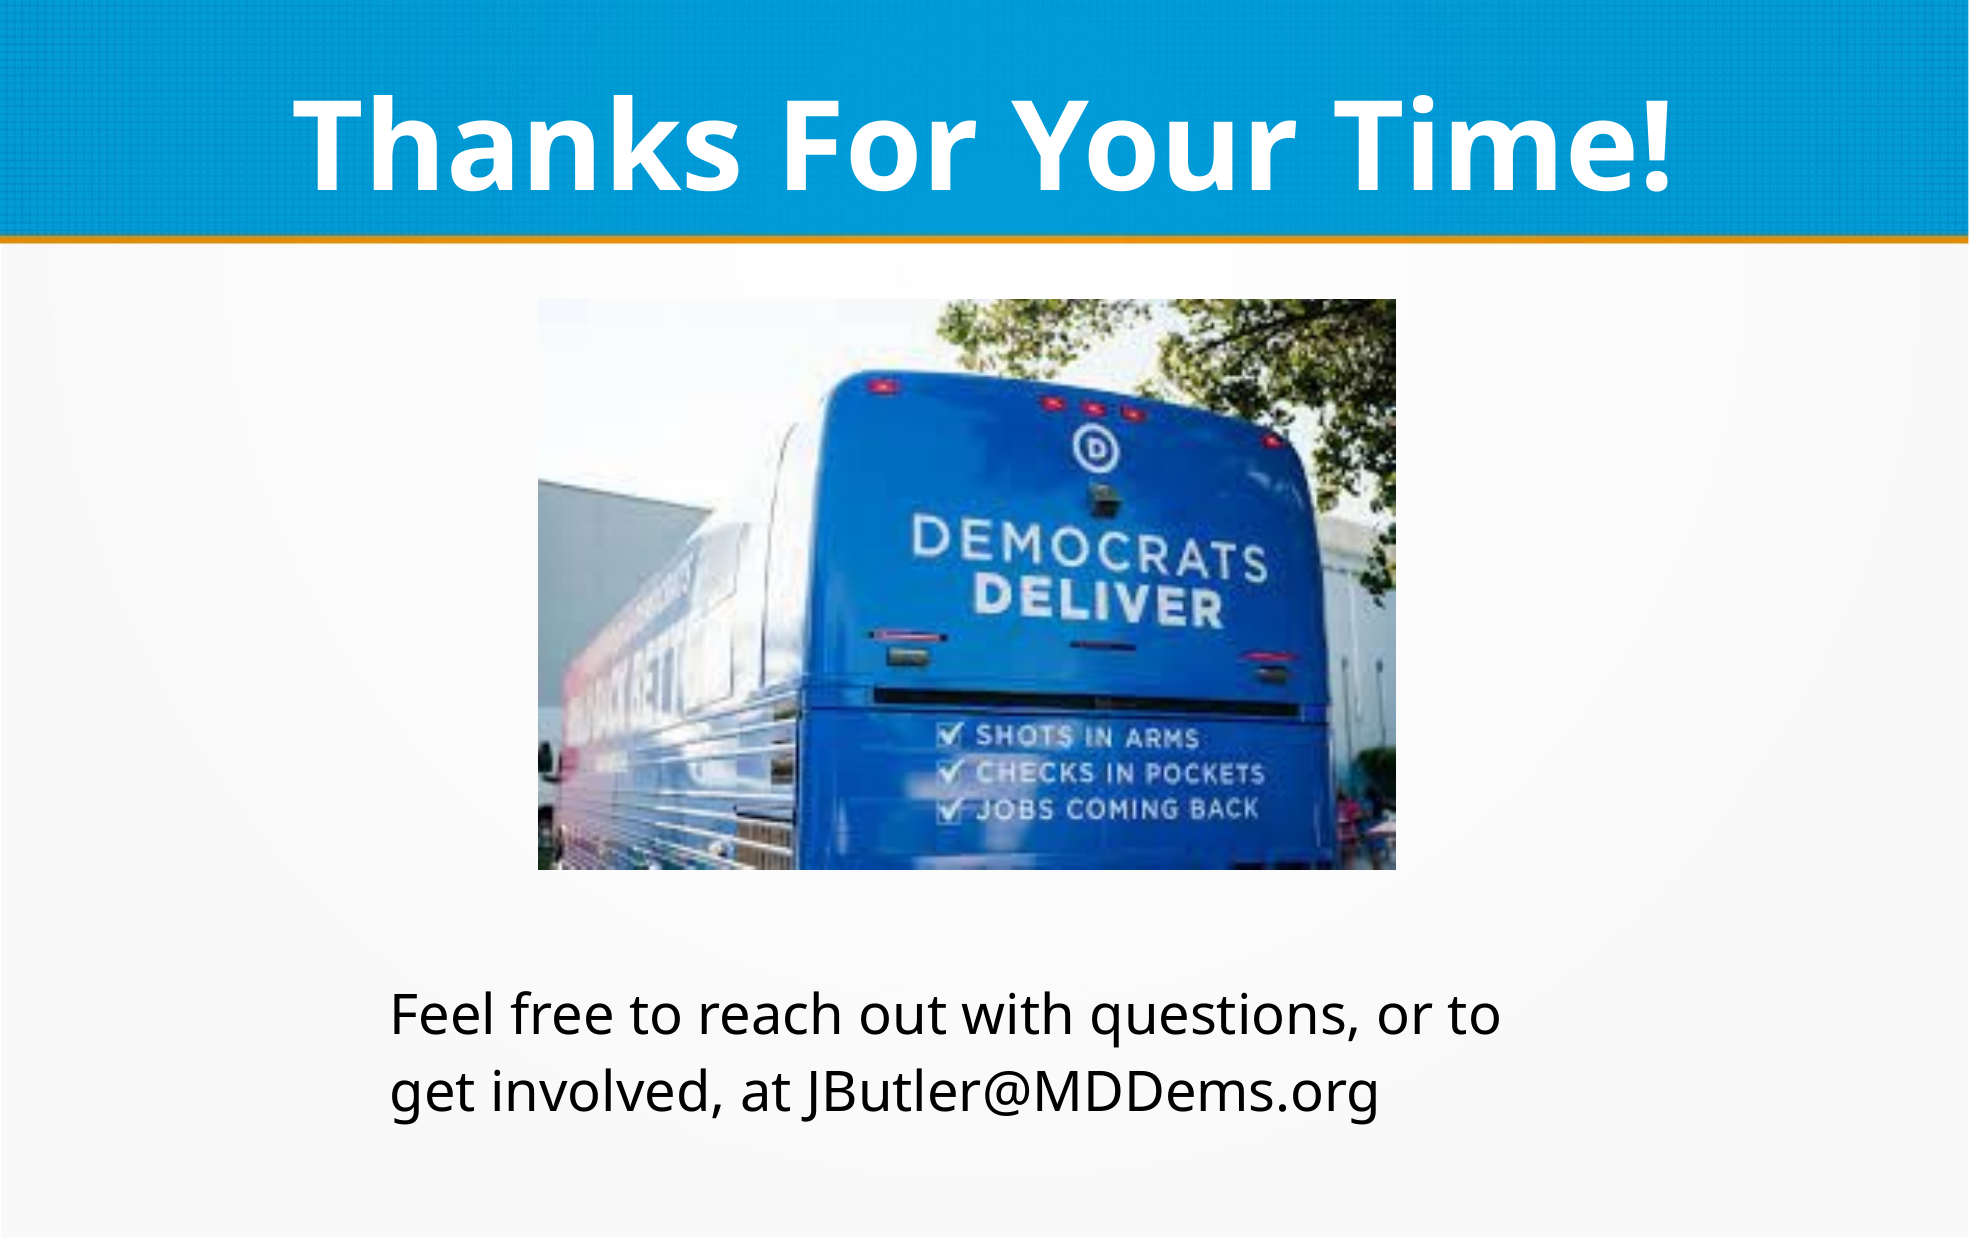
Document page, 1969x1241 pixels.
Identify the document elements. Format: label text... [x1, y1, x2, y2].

title Thanks For Your Time! [98, 19, 1870, 227]
picture [0, 233, 1969, 1241]
list Feel free to reach out with questions, or to get involved, at JButler@MDDems.org [330, 975, 1531, 1171]
